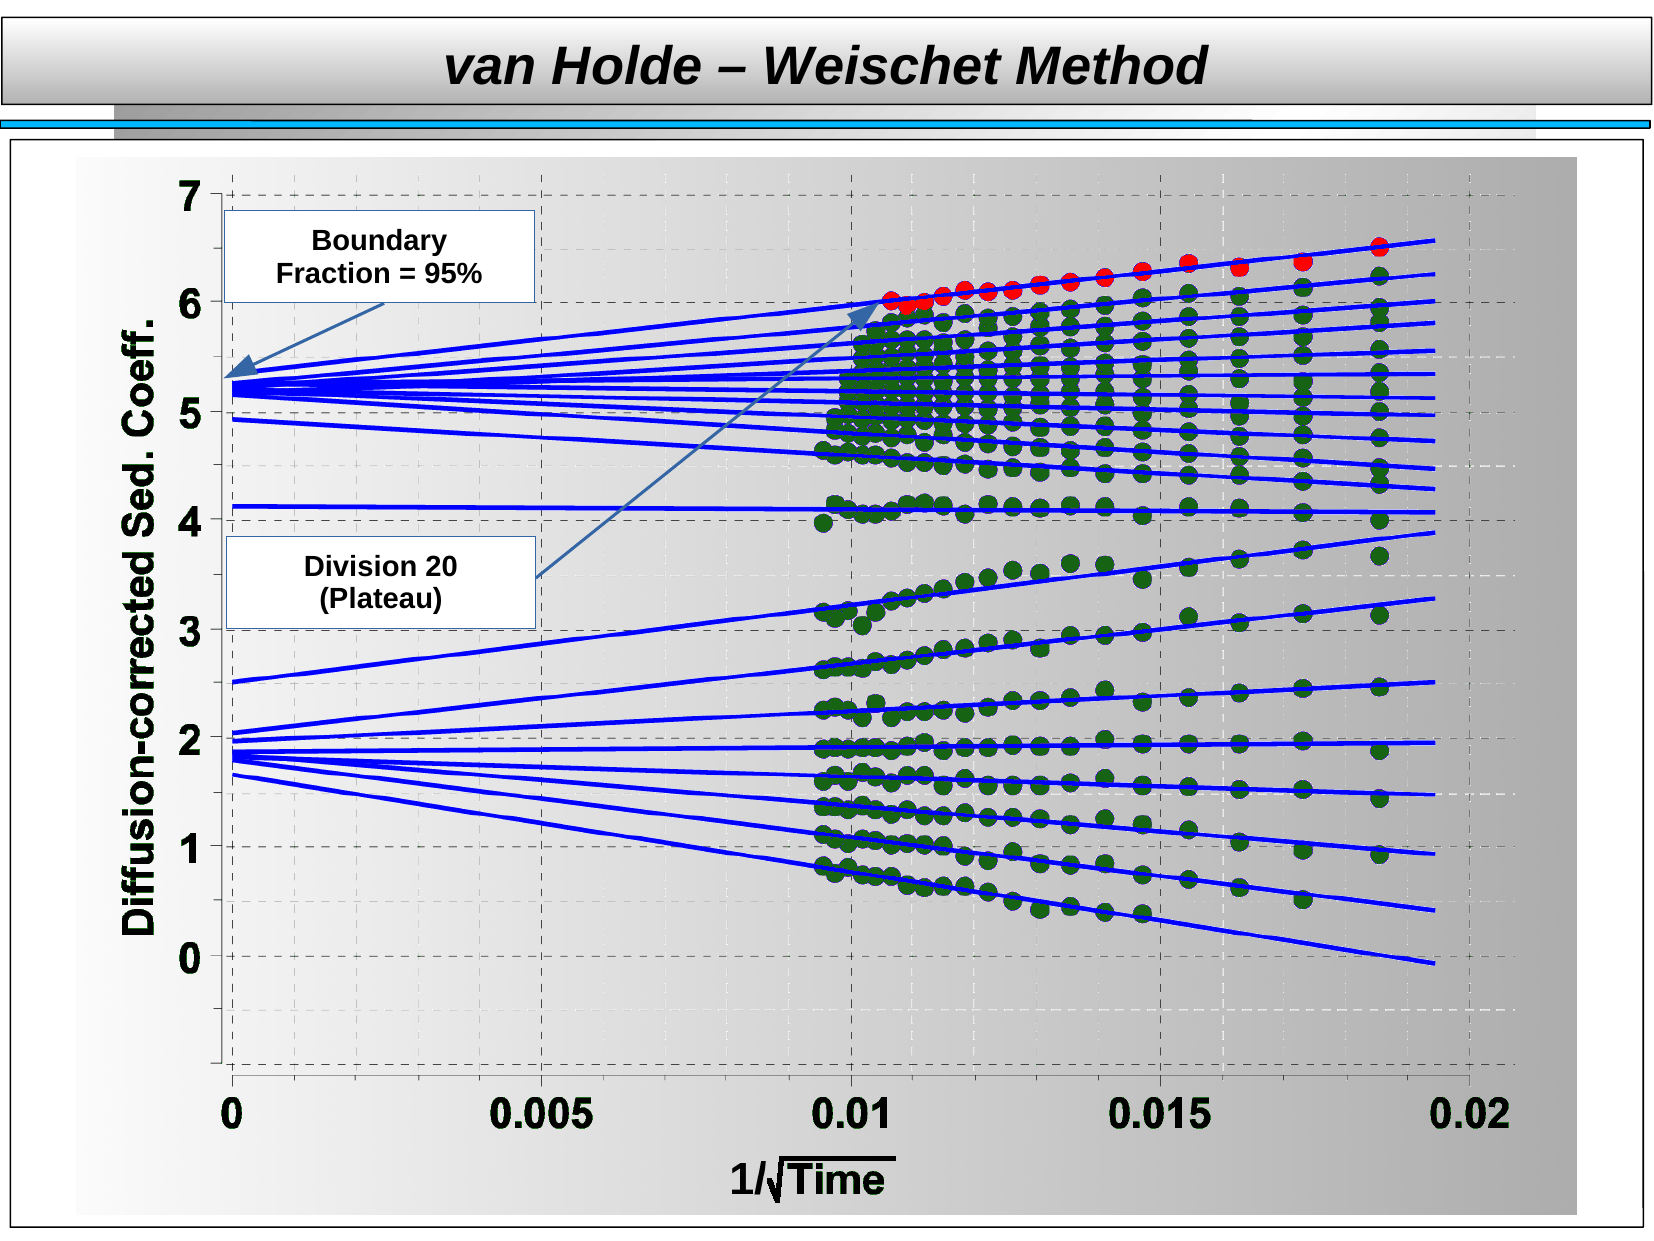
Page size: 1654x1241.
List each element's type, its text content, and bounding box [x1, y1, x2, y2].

picture [76, 157, 1577, 1216]
text_box [0, 120, 1651, 129]
text_box Boundary Fraction = 95% [224, 210, 535, 303]
text_box van Holde – Weischet Method [1, 17, 1652, 105]
text_box [10, 139, 1644, 1228]
text_box Division 20 (Plateau) [226, 536, 536, 629]
